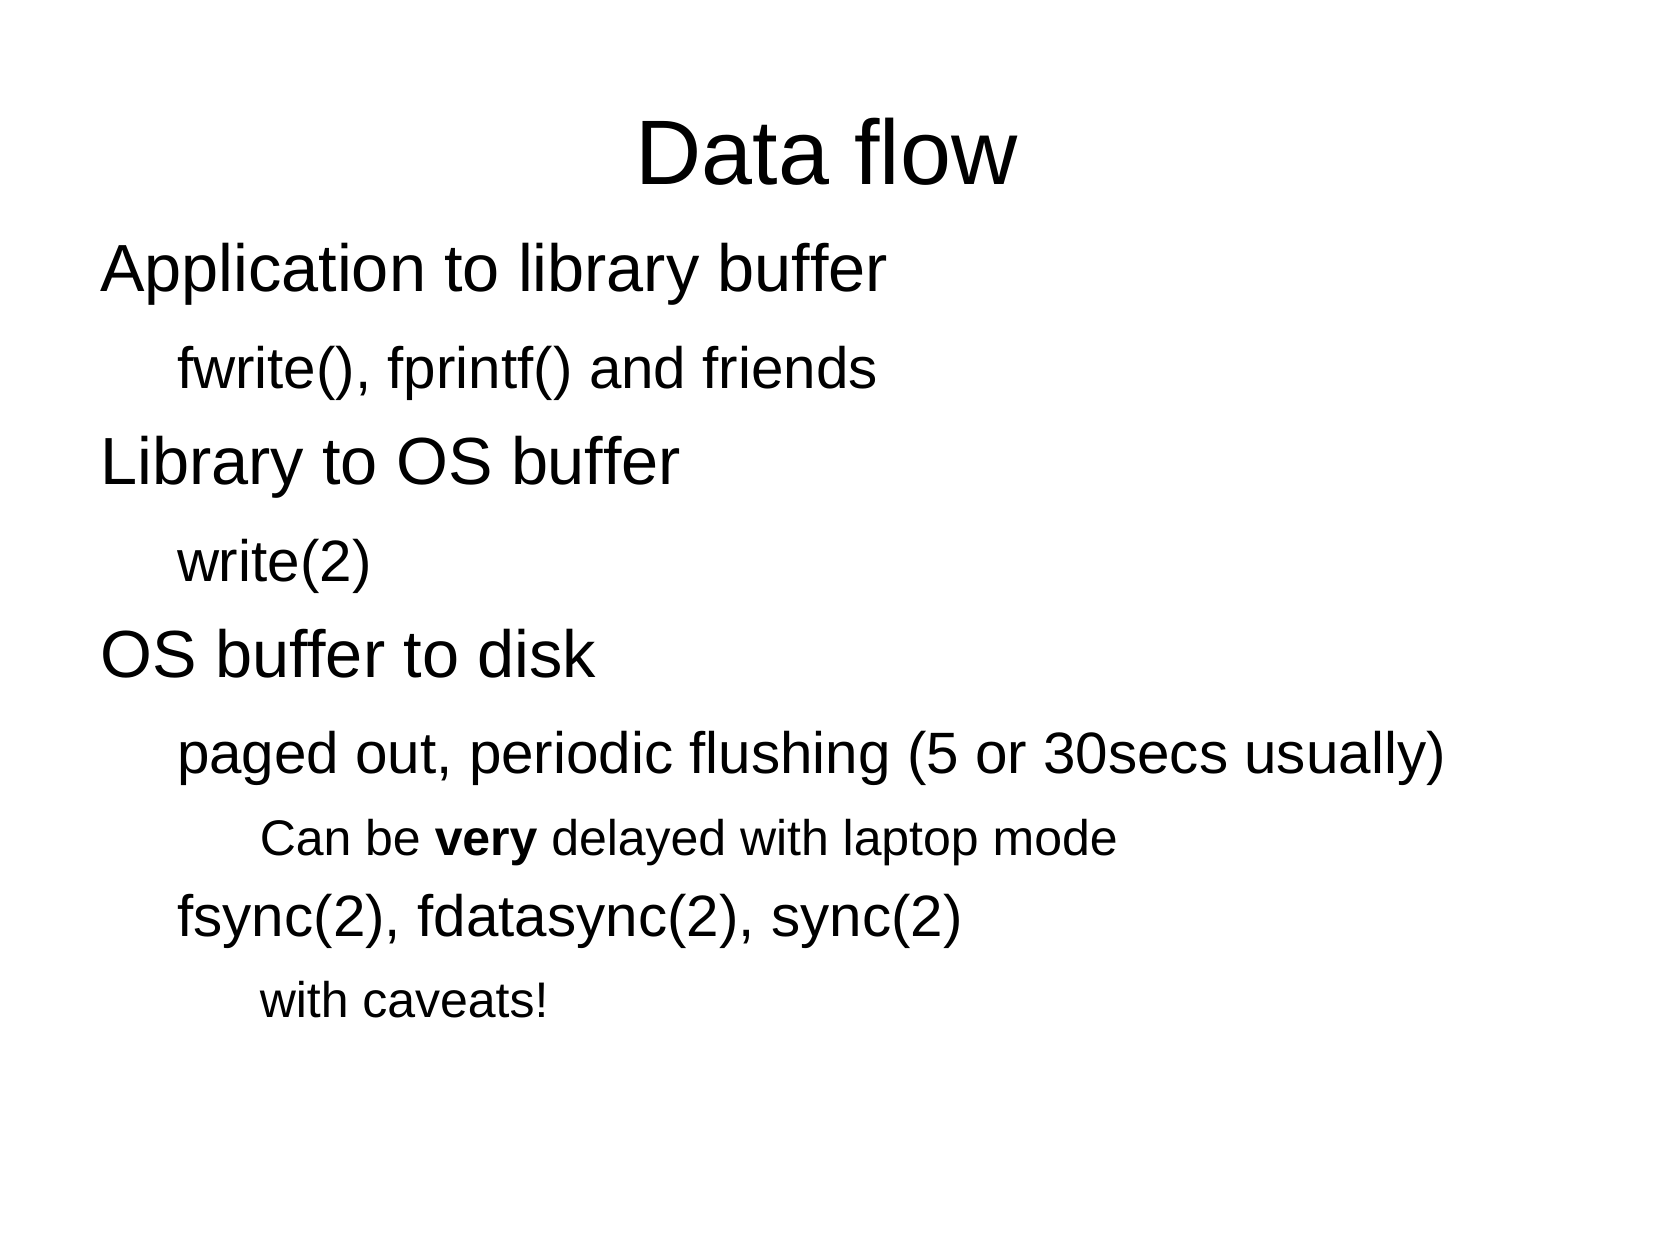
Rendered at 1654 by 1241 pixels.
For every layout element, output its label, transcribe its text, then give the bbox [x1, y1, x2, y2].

title Data flow [82, 56, 1571, 231]
list Application to library buffer fwrite(), fprintf() and friends Library to OS buffer write(2) OS buffer to disk paged out, periodic flushing (5 or 30secs usually) Can be very delayed with laptop mode fsync(2), fdatasync(2), sync(2) with caveats! [82, 231, 1571, 1226]
